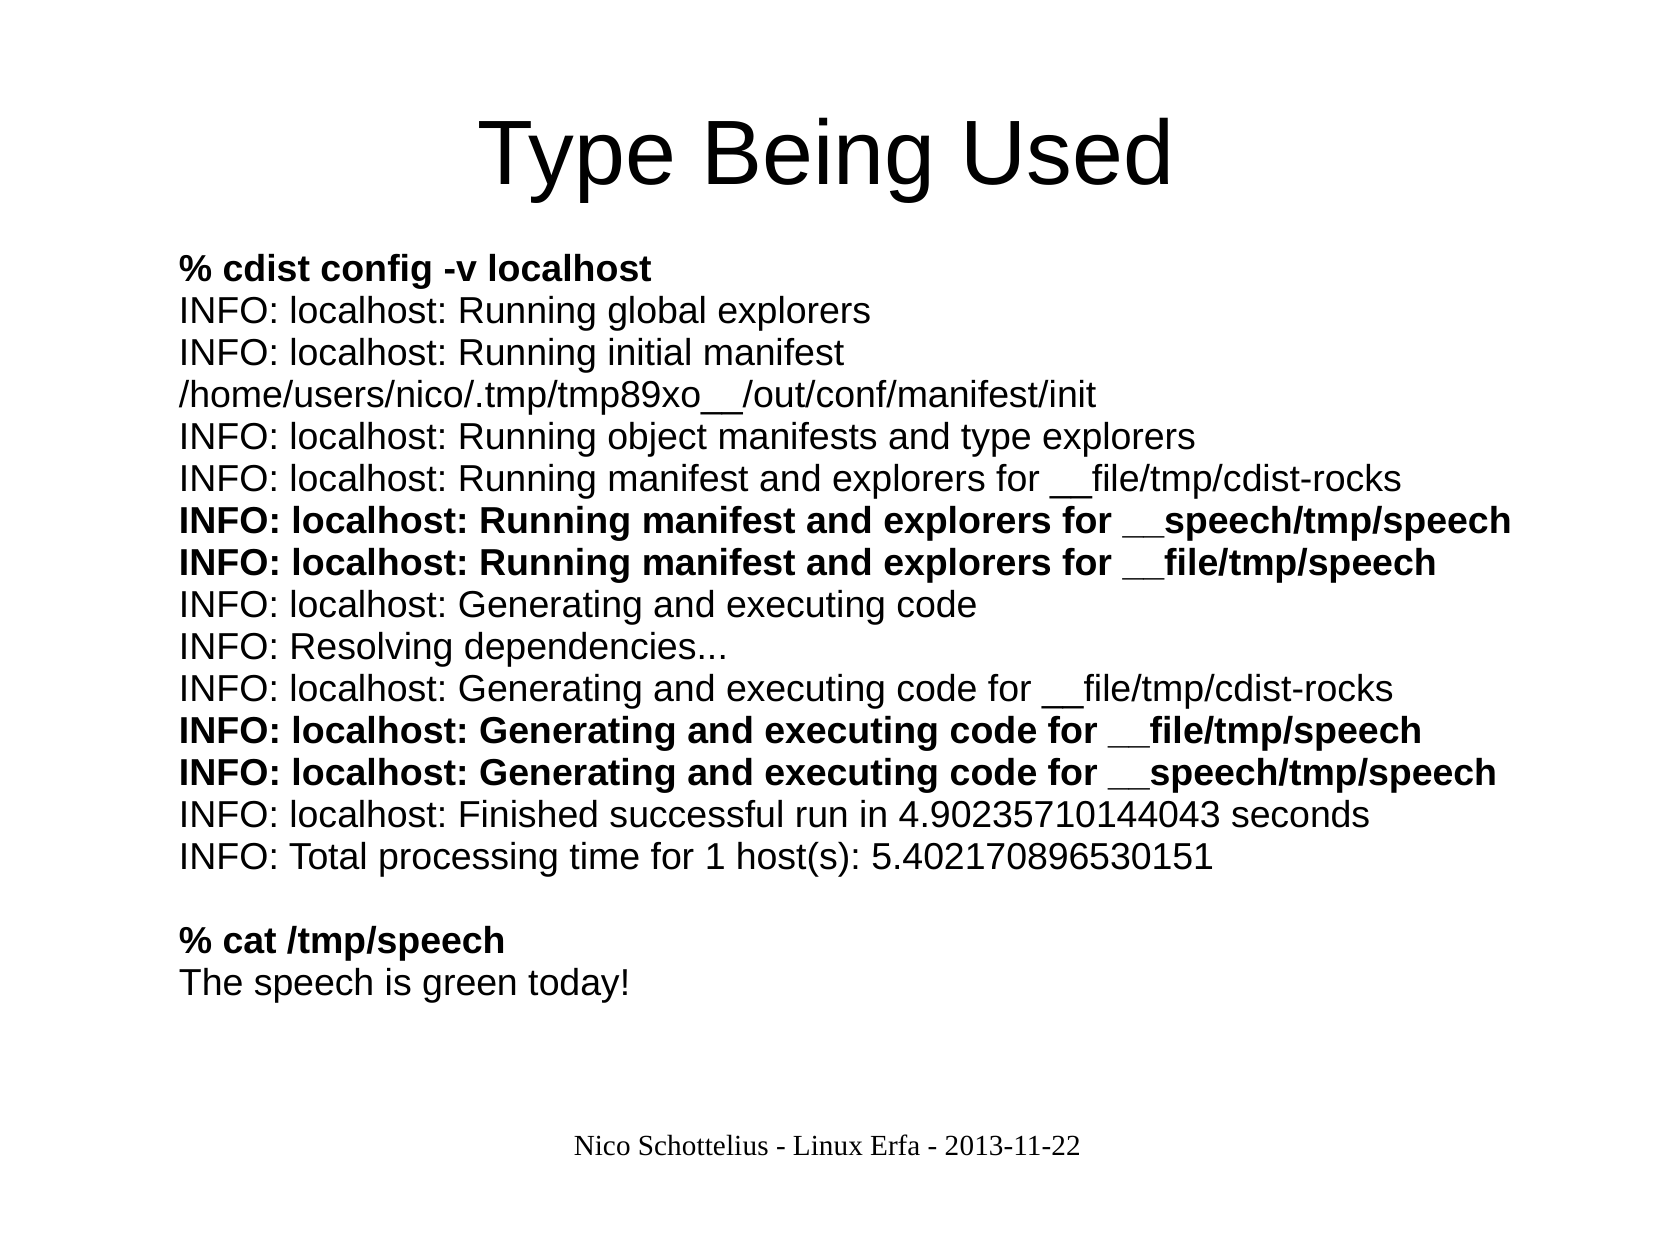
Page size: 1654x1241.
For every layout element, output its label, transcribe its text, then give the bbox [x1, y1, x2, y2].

text_box % cdist config -v localhost INFO: localhost: Running global explorers INFO: localhost: Running initial manifest /home/users/nico/.tmp/tmp89xo__/out/conf/manifest/init INFO: localhost: Running object manifests and type explorers INFO: localhost: Running manifest and explorers for __file/tmp/cdist-rocks INFO: localhost: Running manifest and explorers for __speech/tmp/speech INFO: localhost: Running manifest and explorers for __file/tmp/speech INFO: localhost: Generating and executing code INFO: Resolving dependencies... INFO: localhost: Generating and executing code for __file/tmp/cdist-rocks INFO: localhost: Generating and executing code for __file/tmp/speech INFO: localhost: Generating and executing code for __speech/tmp/speech INFO: localhost: Finished successful run in 4.90235710144043 seconds INFO: Total processing time for 1 host(s): 5.402170896530151 % cat /tmp/speech The speech is green today! [164, 239, 1545, 1241]
title Type Being Used [82, 49, 1571, 257]
